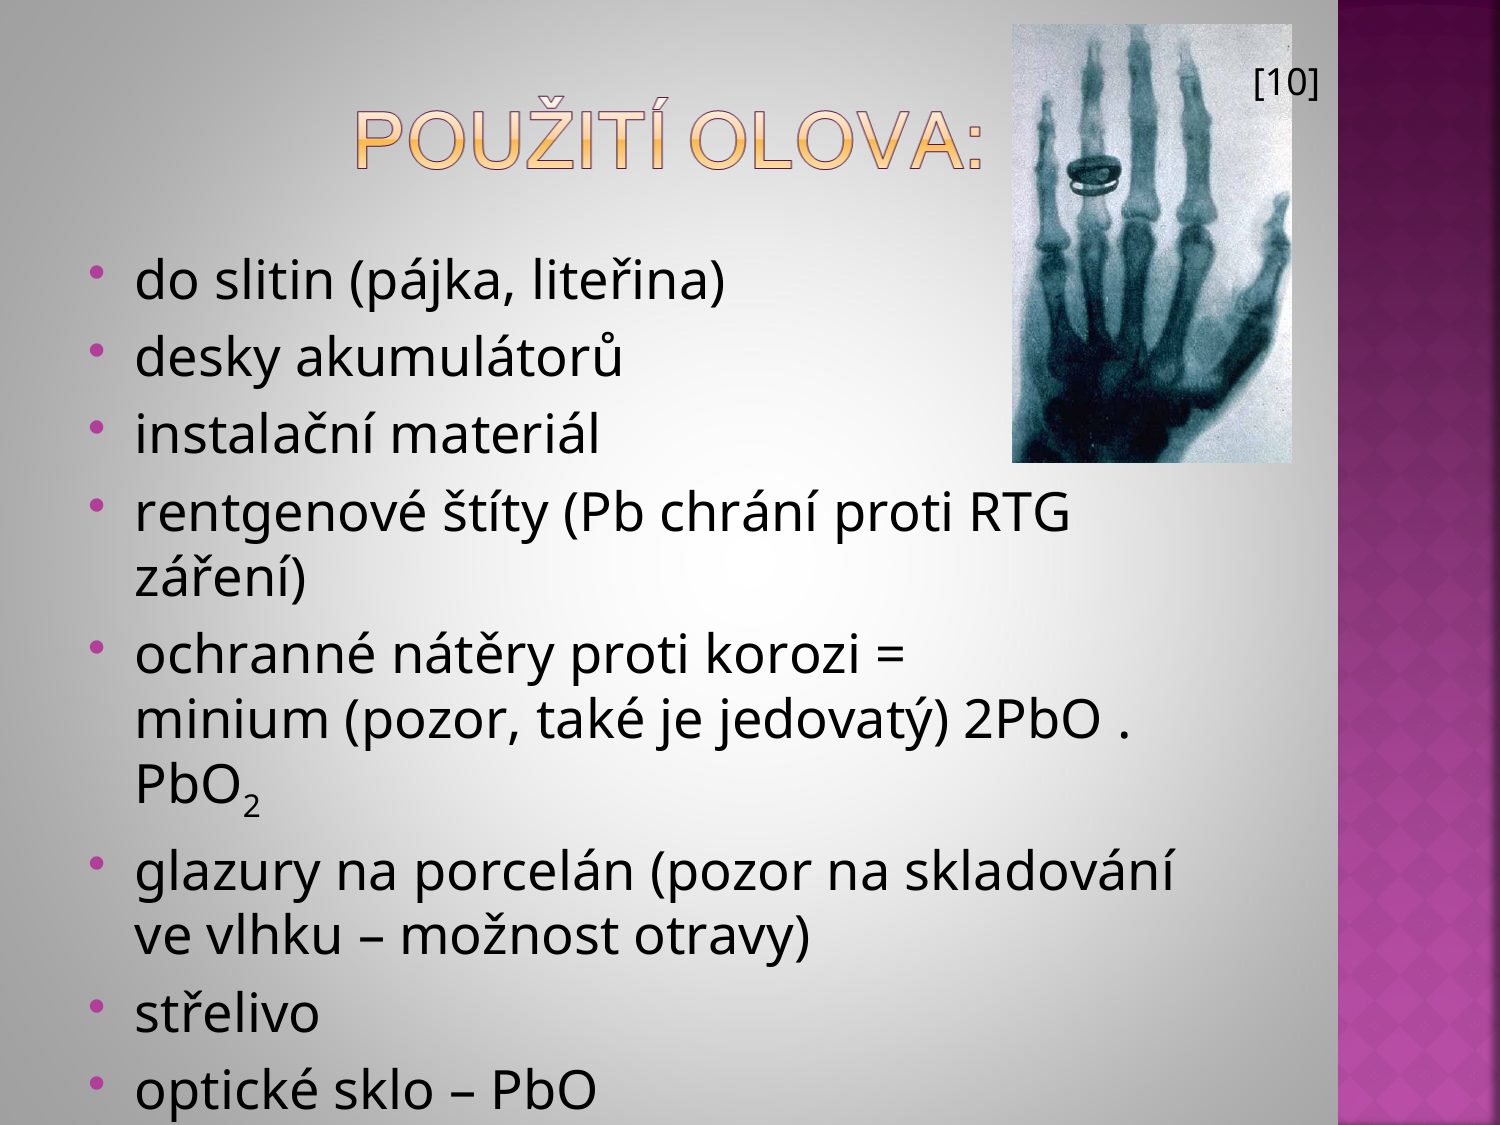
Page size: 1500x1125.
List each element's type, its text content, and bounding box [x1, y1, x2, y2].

text_box [75, 53, 1012, 235]
list do slitin (pájka, liteřina) desky akumulátorů instalační materiál rentgenové štíty (Pb chrání proti RTG záření) ochranné nátěry proti korozi = minium (pozor, také je jedovatý) 2PbO . PbO2 glazury na porcelán (pozor na skladování ve vlhku – možnost otravy) střelivo optické sklo – PbO barvivo – krokoit PbCrO4 [75, 237, 1263, 1088]
picture [0, 0, 1500, 1125]
text_box [10] [1237, 49, 1336, 156]
